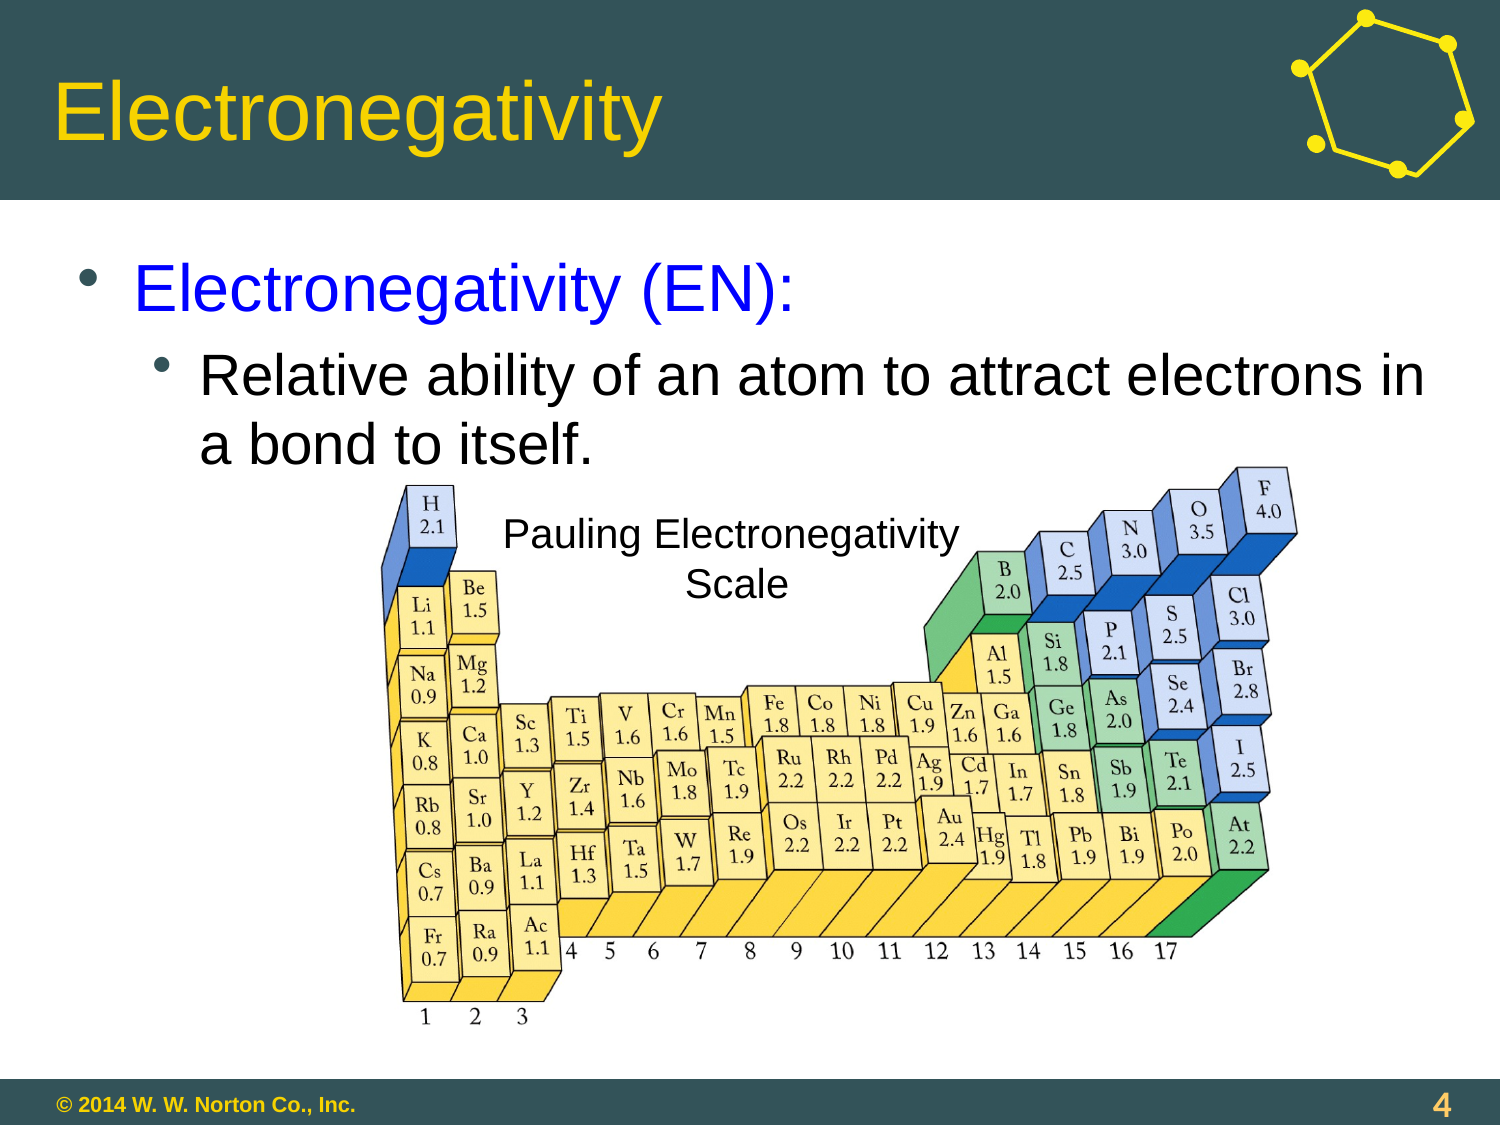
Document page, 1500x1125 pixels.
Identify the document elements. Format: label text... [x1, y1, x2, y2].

text_box Pauling Electronegativity Scale [424, 500, 1038, 615]
slide_number <number> [1417, 1076, 1468, 1125]
list Electronegativity (EN): Relative ability of an atom to attract electrons in a bond to itself. [62, 237, 1450, 500]
picture [373, 500, 1305, 1032]
title Electronegativity [37, 19, 1118, 195]
